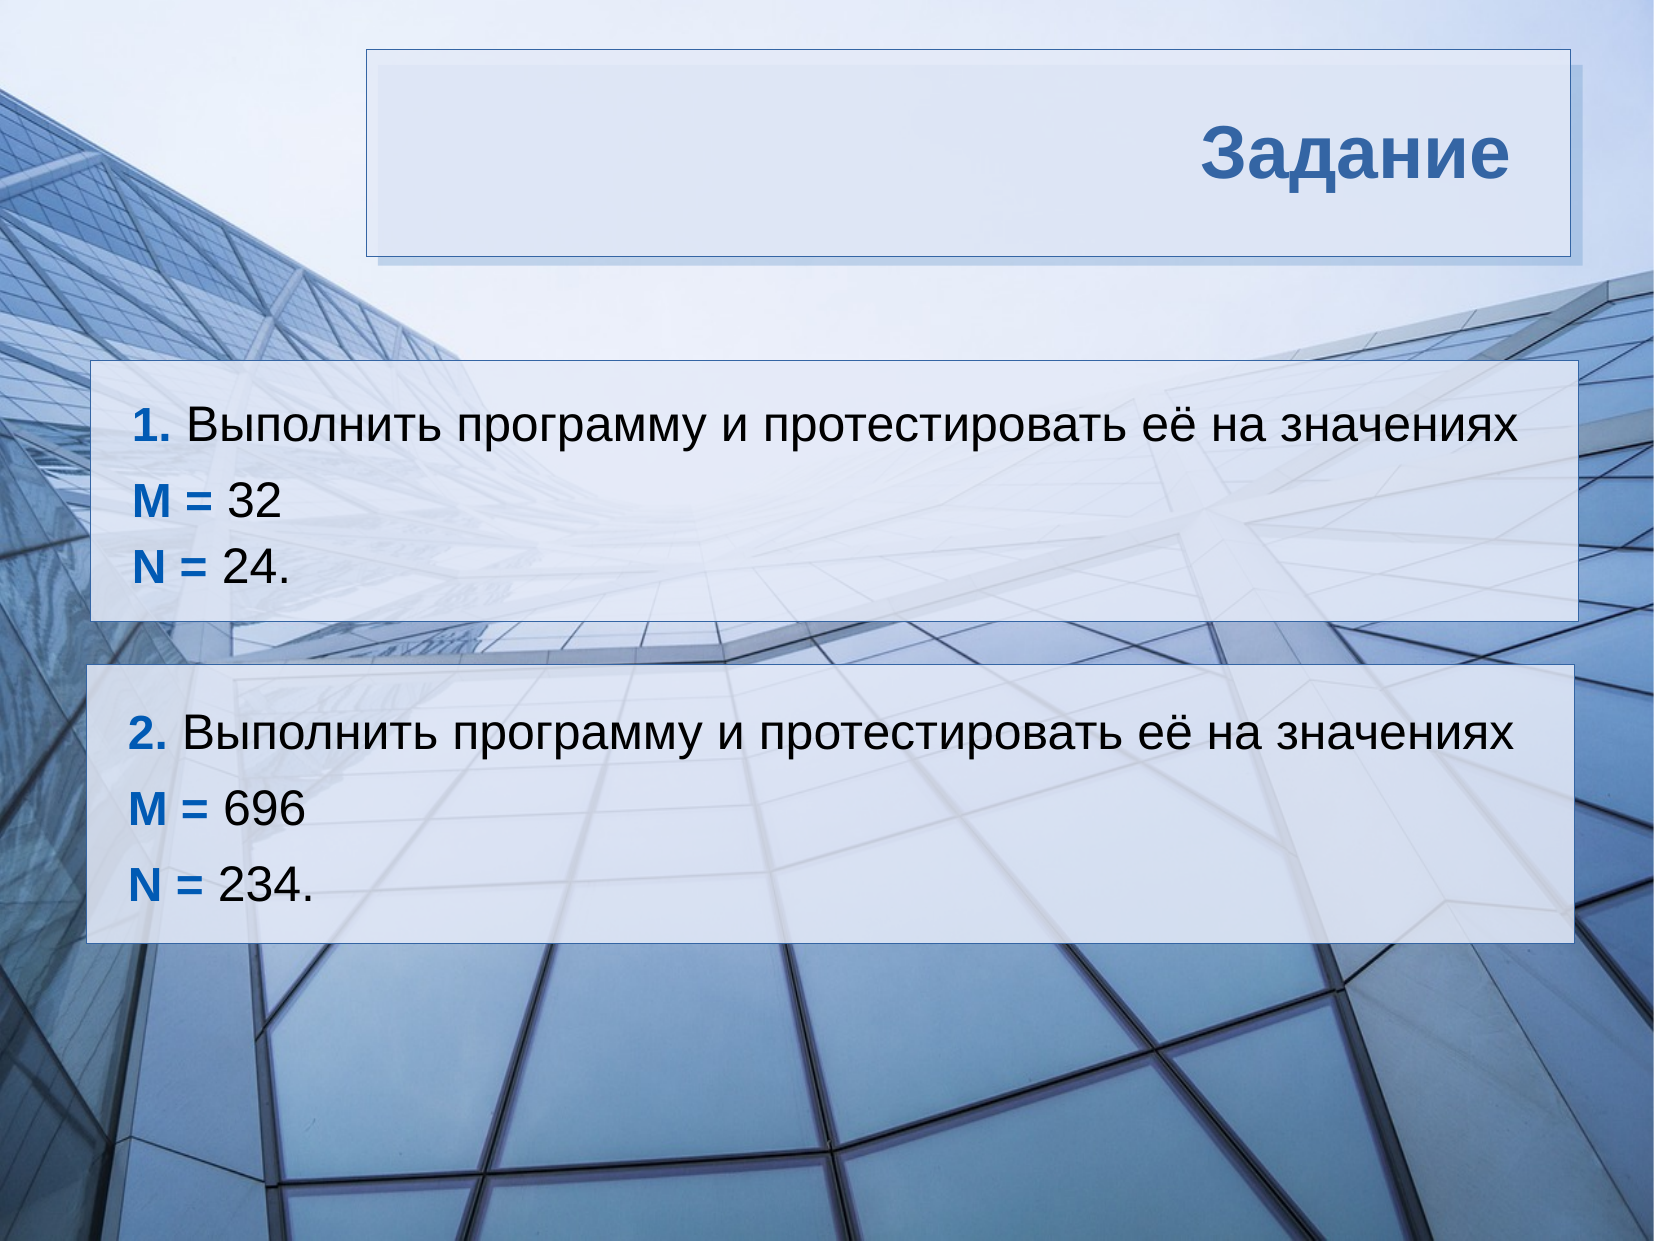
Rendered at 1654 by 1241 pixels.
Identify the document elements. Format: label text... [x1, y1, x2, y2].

text_box [377, 64, 1583, 266]
text_box 1. Выполнить программу и протестировать её на значениях M = 32 N = 24. [90, 360, 1579, 622]
title Задание [366, 49, 1571, 257]
text_box 2. Выполнить программу и протестировать её на значениях M = 696 N = 234. [86, 664, 1575, 944]
picture [0, 0, 1654, 1241]
